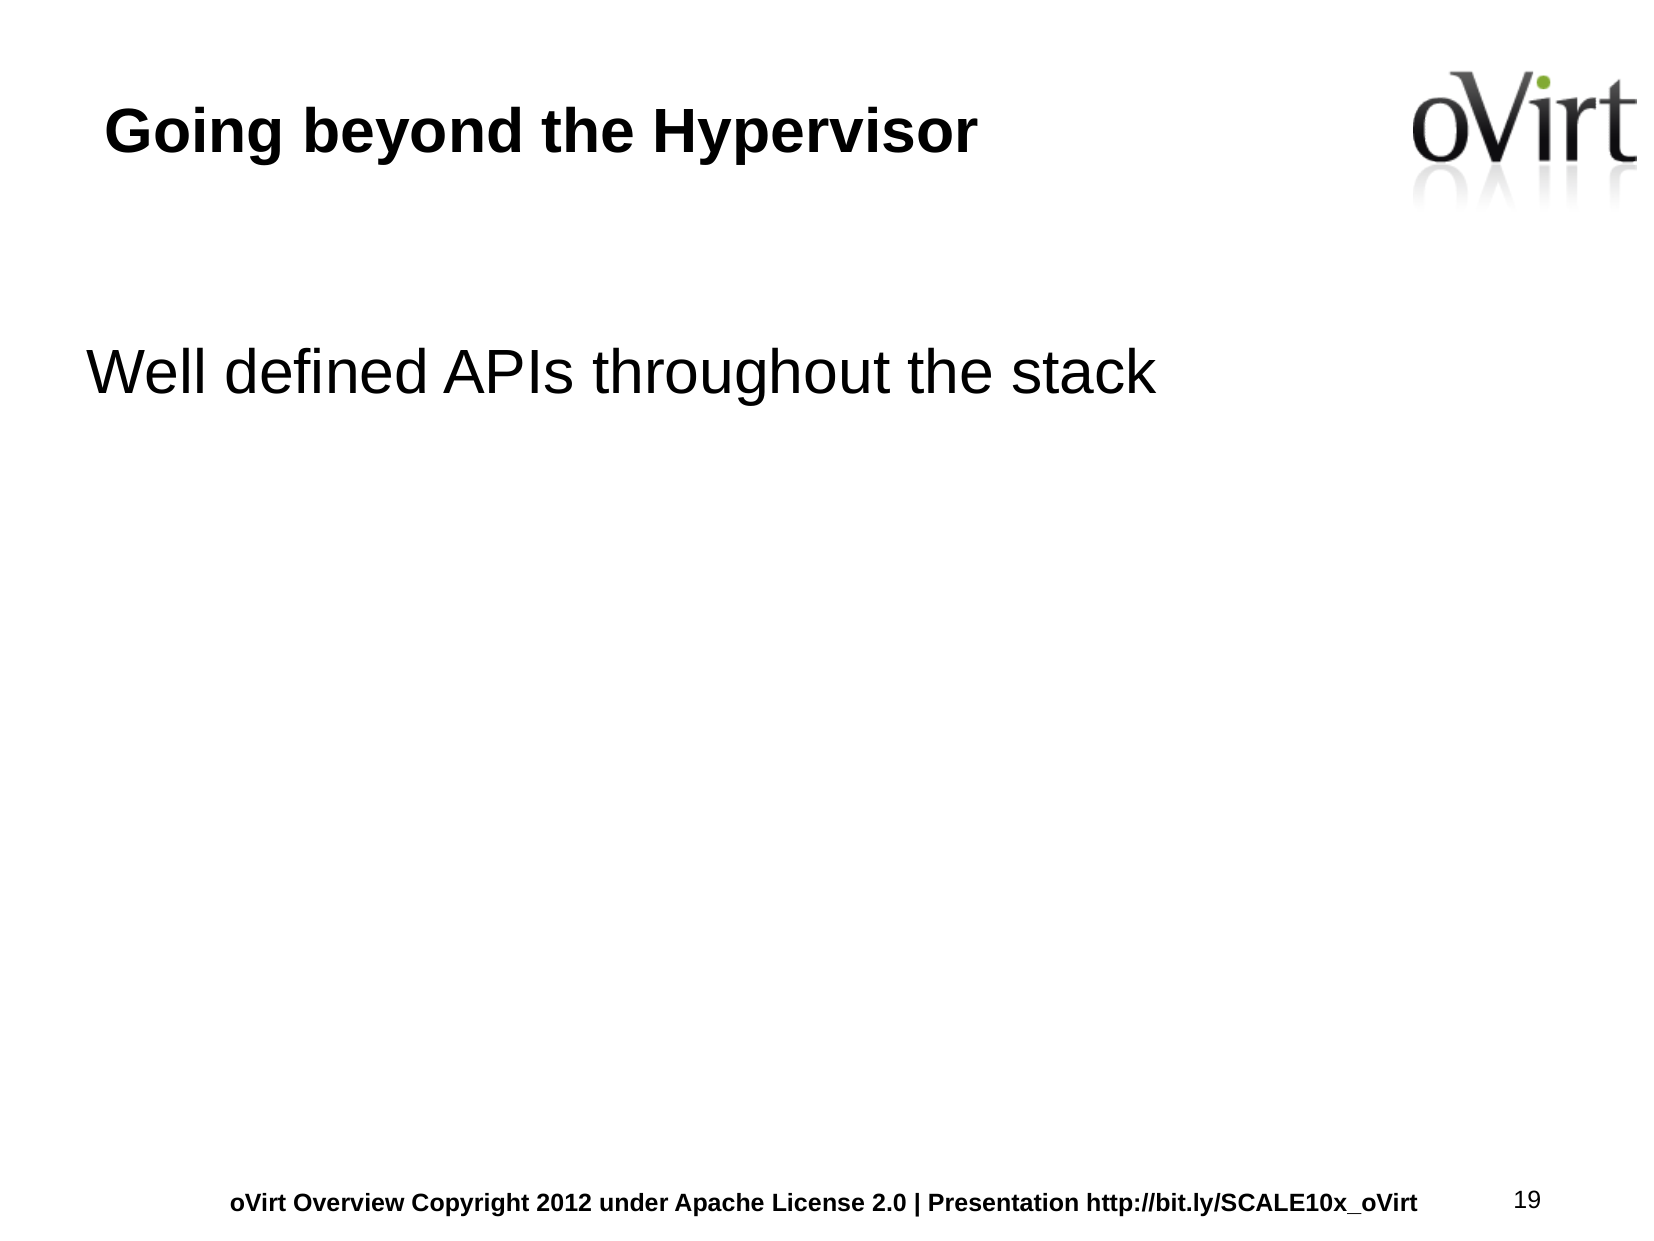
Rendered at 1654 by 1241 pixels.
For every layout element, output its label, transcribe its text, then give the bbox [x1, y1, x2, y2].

list Well defined APIs throughout the stack [86, 337, 1576, 451]
title Going beyond the Hypervisor [82, 37, 1303, 226]
picture [1413, 63, 1637, 212]
